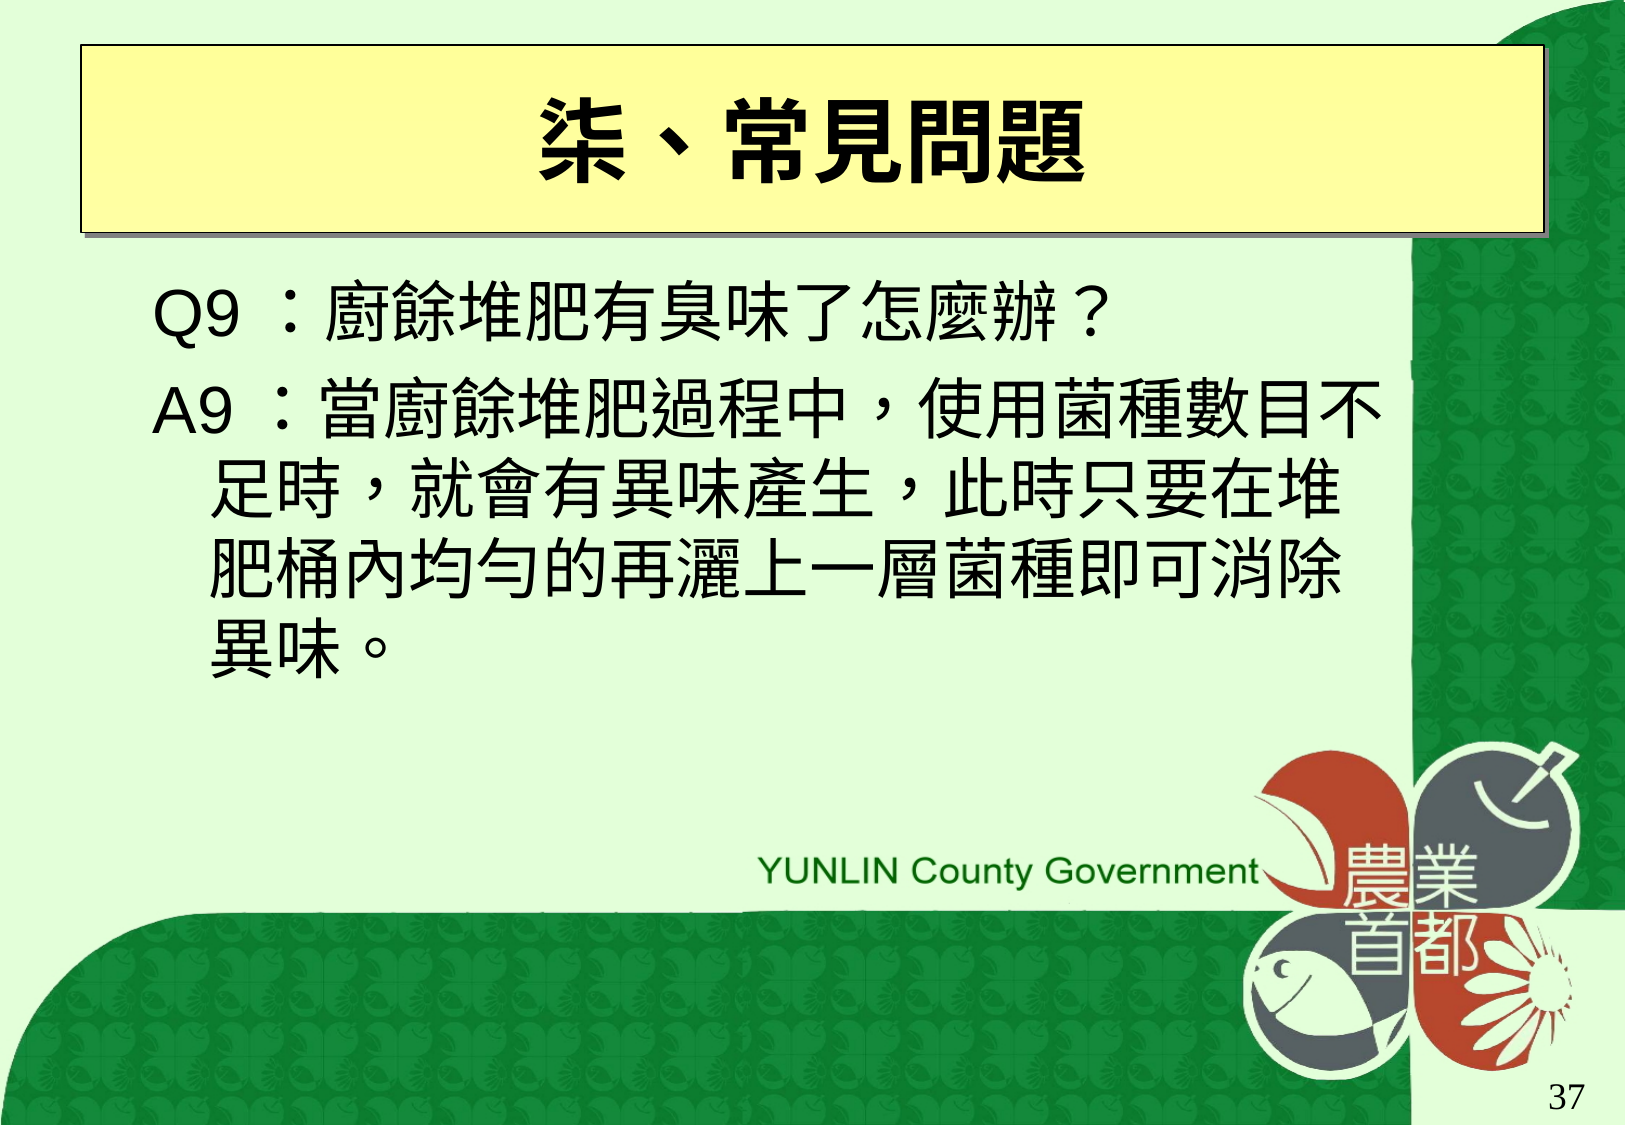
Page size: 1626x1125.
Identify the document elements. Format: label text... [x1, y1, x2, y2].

list Q9：廚餘堆肥有臭味了怎麼辦？ A9：當廚餘堆肥過程中，使用菌種數目不足時，就會有異味產生，此時只要在堆肥桶內均勻的再灑上一層菌種即可消除異味。 [81, 262, 1404, 1005]
text_box 37 [1533, 1064, 1625, 1125]
title 柒、常見問題 [81, 45, 1544, 233]
